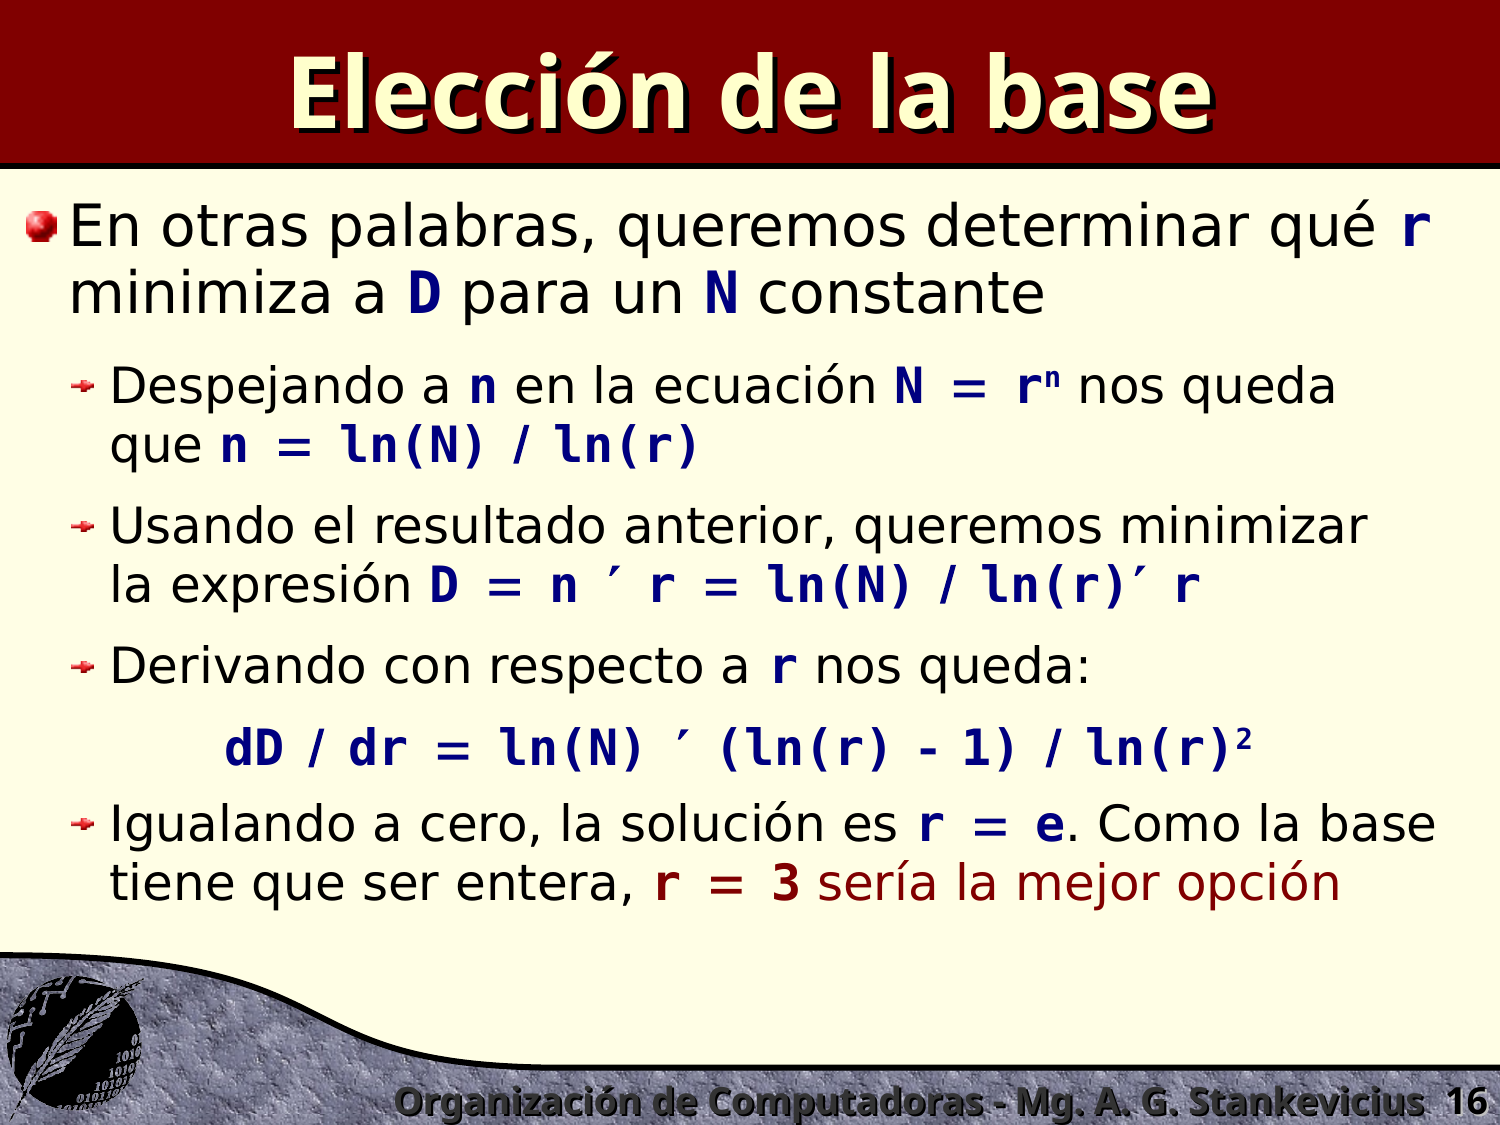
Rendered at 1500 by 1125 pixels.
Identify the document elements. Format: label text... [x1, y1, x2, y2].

picture [1058, 1100, 1065, 1110]
picture [448, 1100, 455, 1110]
picture [0, 959, 1500, 1125]
title Elección de la base [15, 5, 1485, 160]
picture [802, 1100, 806, 1110]
list En otras palabras, queremos determinar qué r minimiza a D para un N constante Despejando a n en la ecuación N = rn nos queda que n = ln(N) / ln(r) Usando el resultado anterior, queremos minimizar la expresión D = n ´ r = ln(N) / ln(r)´ r Derivando con respecto a r nos queda: dD / dr = ln(N) ´ (ln(r) - 1) / ln(r)2 Igualando a cero, la solución es r = e. Como la base tiene que ser entera, r = 3 sería la mejor opción [11, 192, 1486, 1021]
